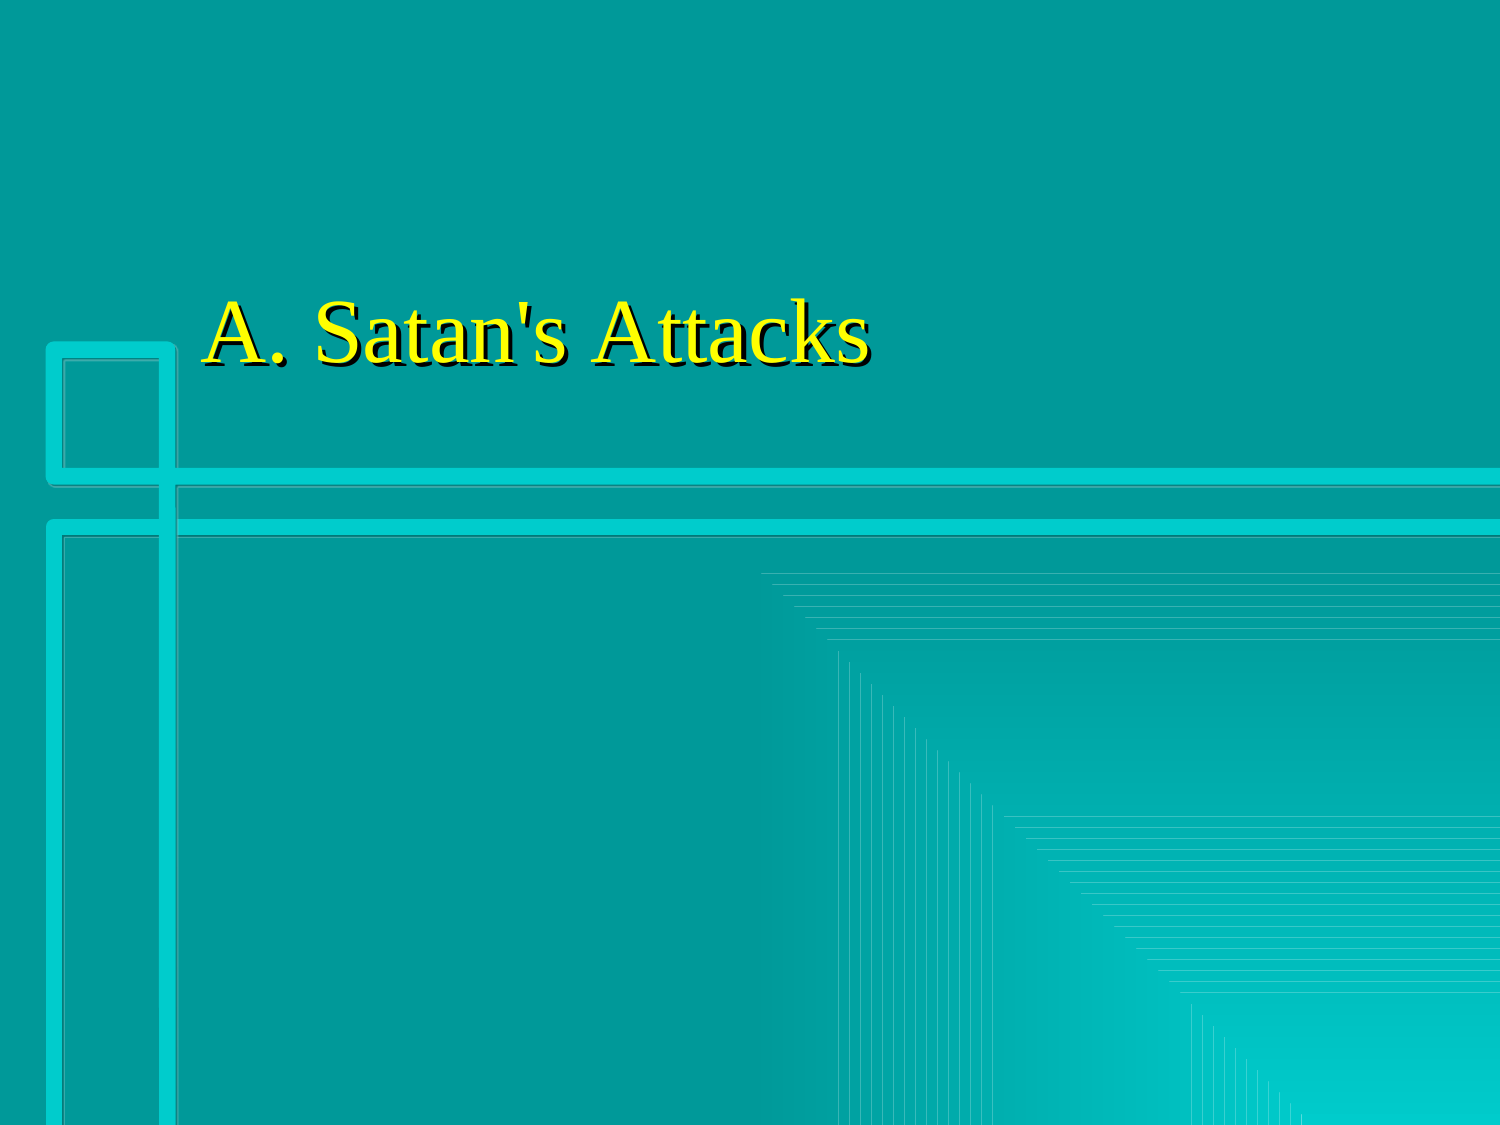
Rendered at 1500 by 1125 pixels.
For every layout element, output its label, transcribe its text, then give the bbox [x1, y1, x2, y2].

title A. Satan's Attacks [200, 237, 1476, 426]
